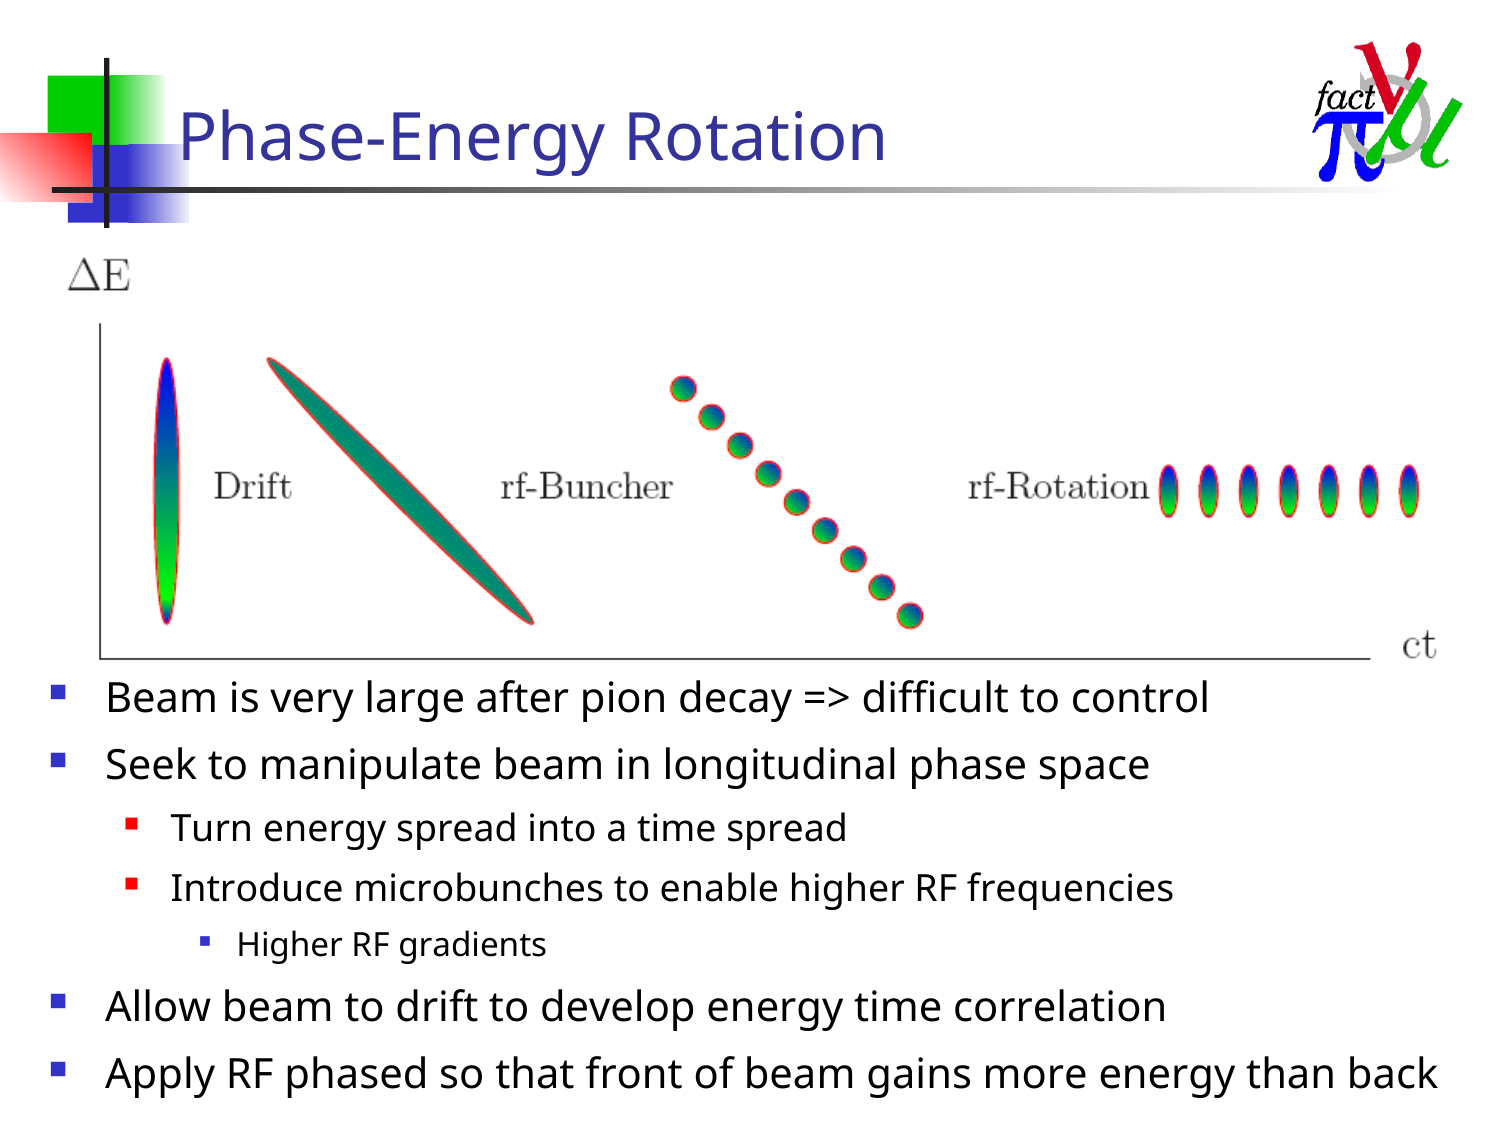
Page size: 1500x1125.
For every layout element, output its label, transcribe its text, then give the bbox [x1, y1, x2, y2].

title Phase-Energy Rotation [162, 0, 1441, 188]
picture [37, 228, 1477, 659]
picture [1441, 41, 1463, 188]
list Beam is very large after pion decay => difficult to control Seek to manipulate beam in longitudinal phase space Turn energy spread into a time spread Introduce microbunches to enable higher RF frequencies Higher RF gradients Allow beam to drift to develop energy time correlation Apply RF phased so that front of beam gains more energy than back [34, 659, 1485, 1102]
